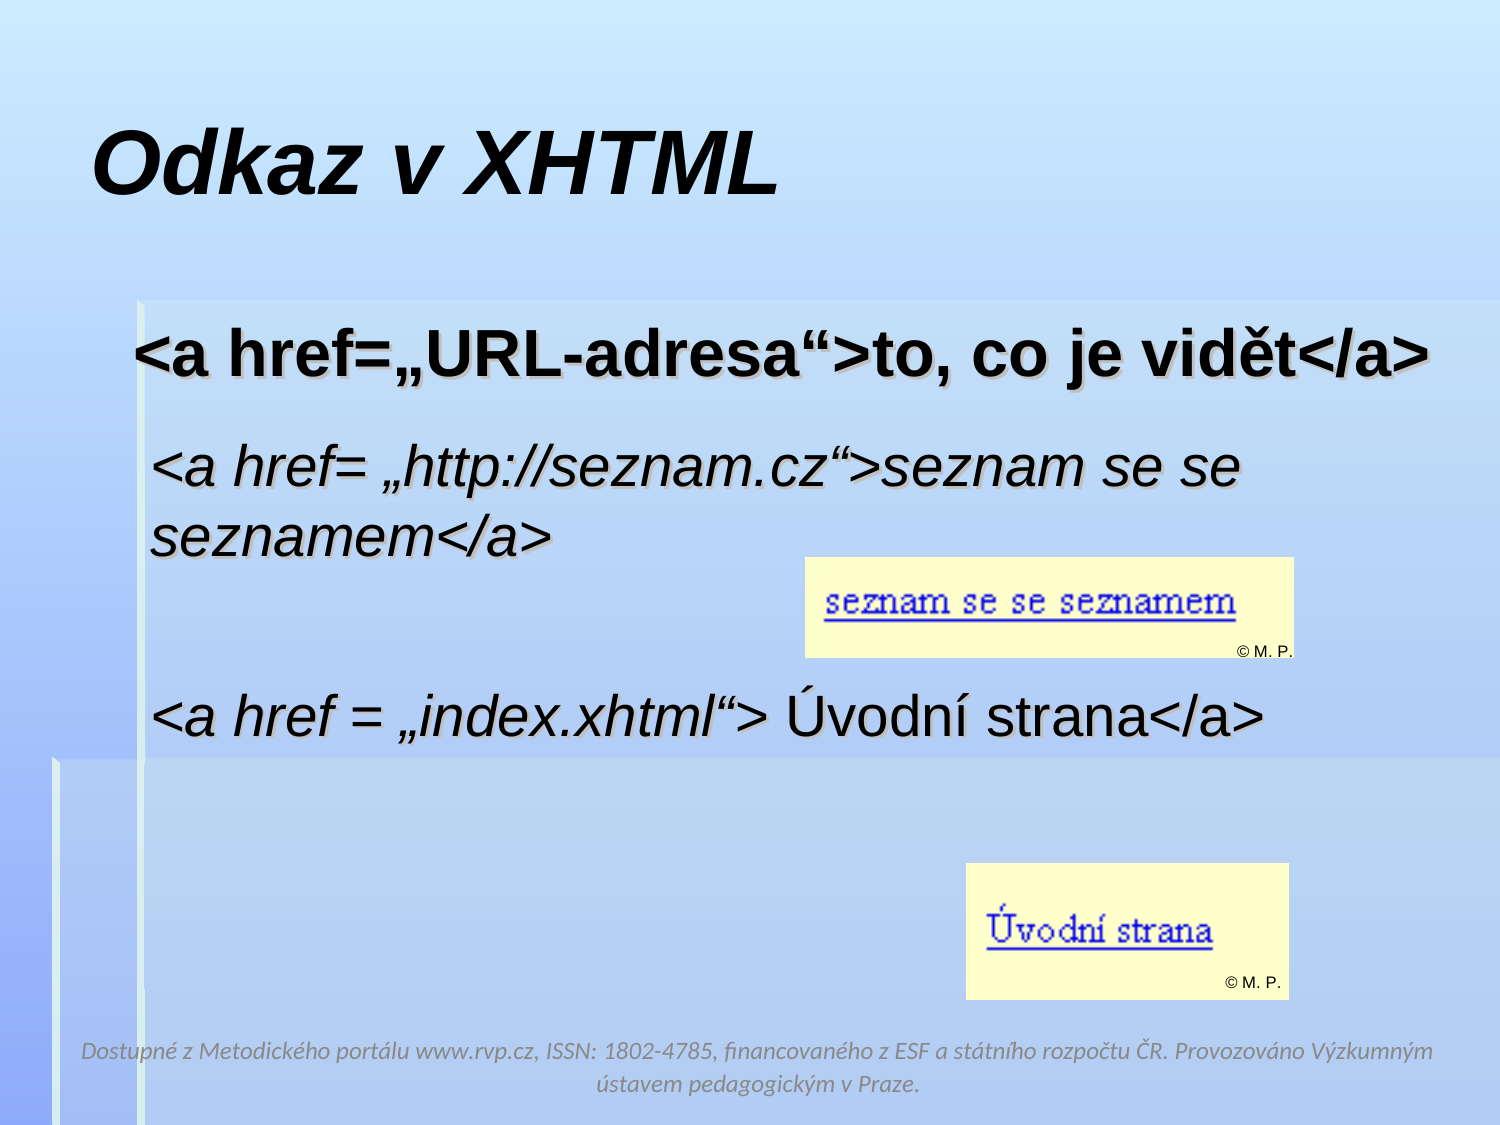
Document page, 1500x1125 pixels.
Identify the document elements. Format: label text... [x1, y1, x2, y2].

picture [966, 863, 1289, 1000]
text_box © M. P. [1222, 633, 1309, 669]
list <a href= „http://seznam.cz“>seznam se se seznamem</a> <a href = „index.xhtml“> Úvodní strana</a> [135, 420, 1436, 799]
text_box Dostupné z Metodického portálu www.rvp.cz, ISSN: 1802-4785, financovaného z ESF a státního rozpočtu ČR. Provozováno Výzkumným ústavem pedagogickým v Praze. [64, 1023, 1453, 1095]
text_box © M. P. [1210, 964, 1297, 1000]
picture [805, 557, 1294, 658]
text_box <a href=„URL-adresa“>to, co je vidět</a> [112, 302, 1453, 414]
title Odkaz v XHTML [75, 40, 1451, 276]
